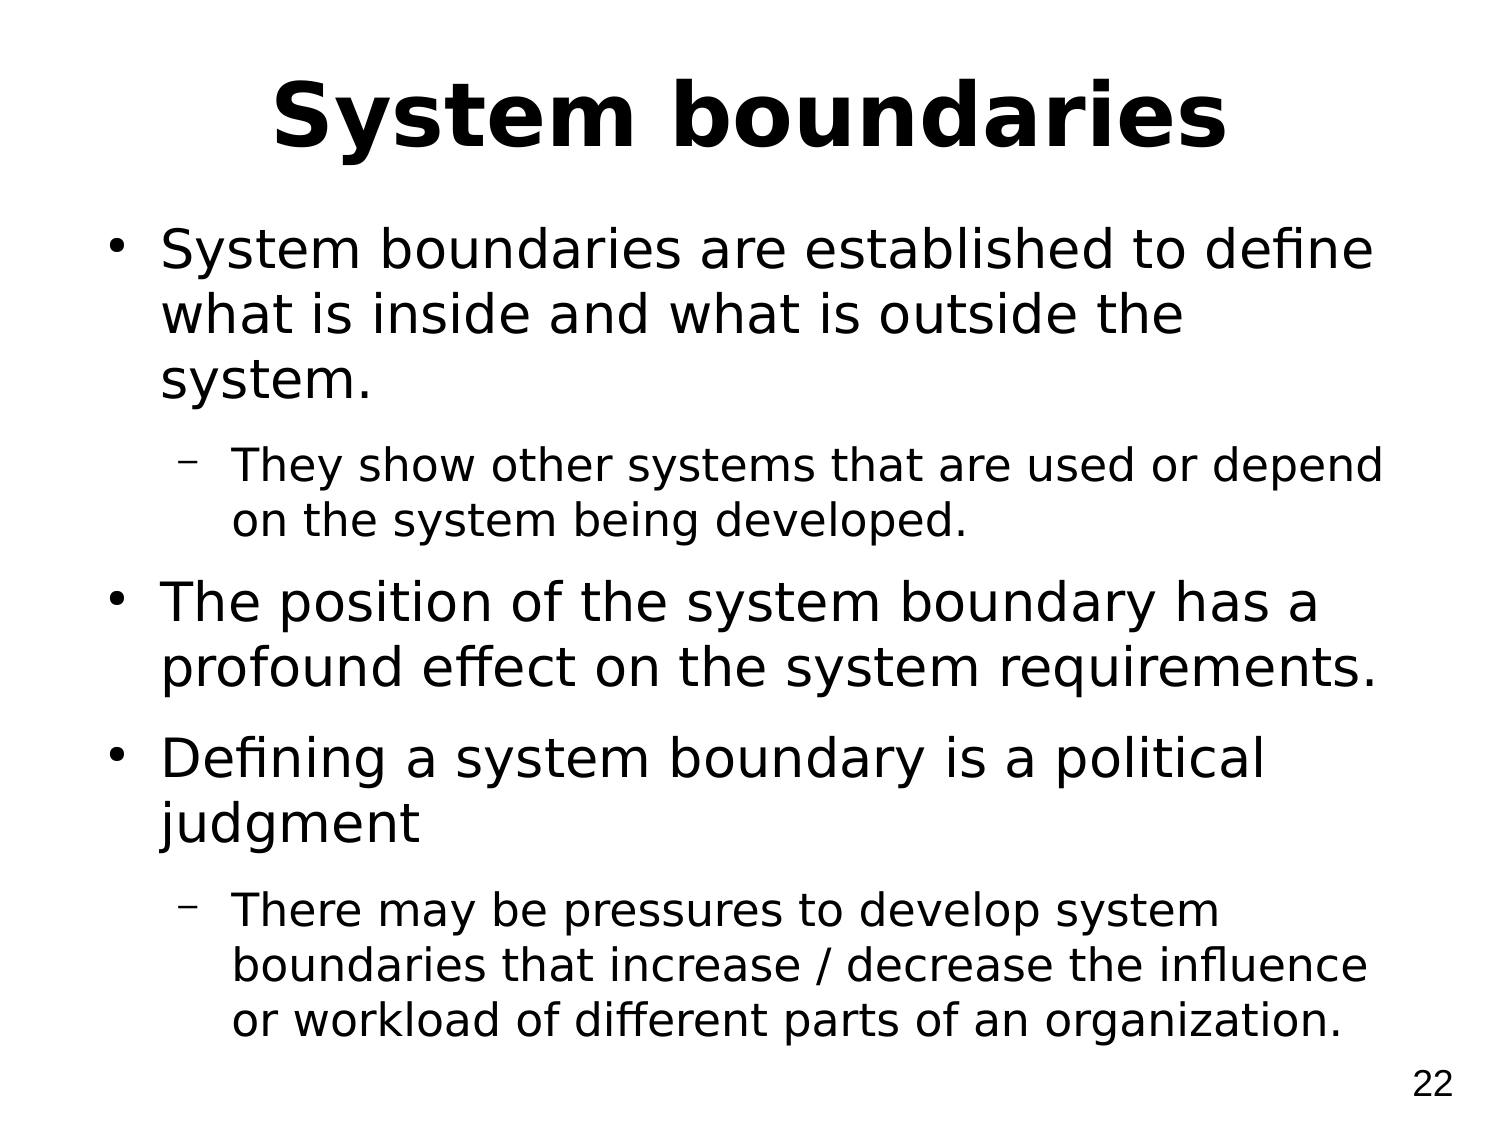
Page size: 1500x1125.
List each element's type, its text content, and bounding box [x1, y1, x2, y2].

title System boundaries [75, 44, 1425, 177]
list System boundaries are established to define what is inside and what is outside the system. They show other systems that are used or depend on the system being developed. The position of the system boundary has a profound effect on the system requirements. Defining a system boundary is a political judgment There may be pressures to develop system boundaries that increase / decrease the influence or workload of different parts of an organization. [75, 206, 1425, 1093]
